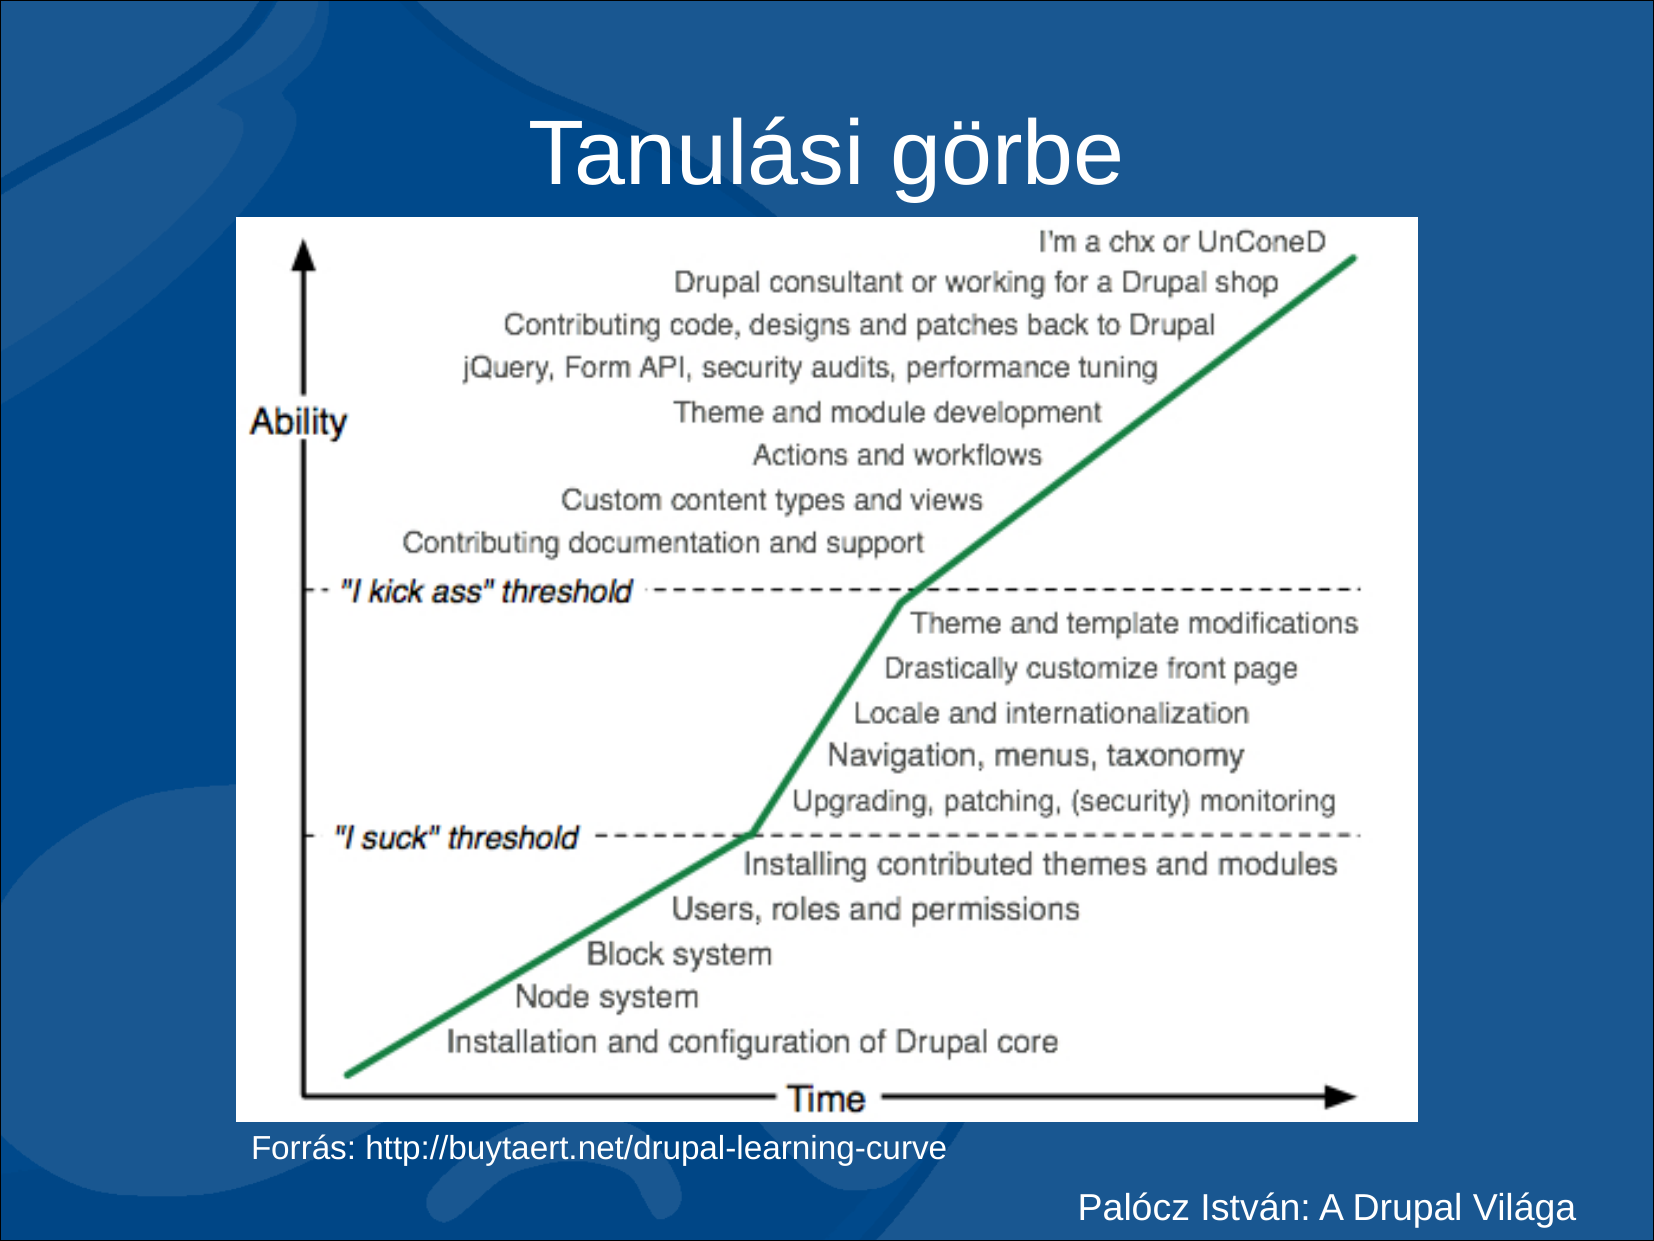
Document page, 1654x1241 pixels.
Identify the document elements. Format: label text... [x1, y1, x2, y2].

text_box Forrás: http://buytaert.net/drupal-learning-curve [236, 1122, 1182, 1179]
picture [236, 217, 1418, 1123]
title Tanulási görbe [82, 49, 1571, 257]
